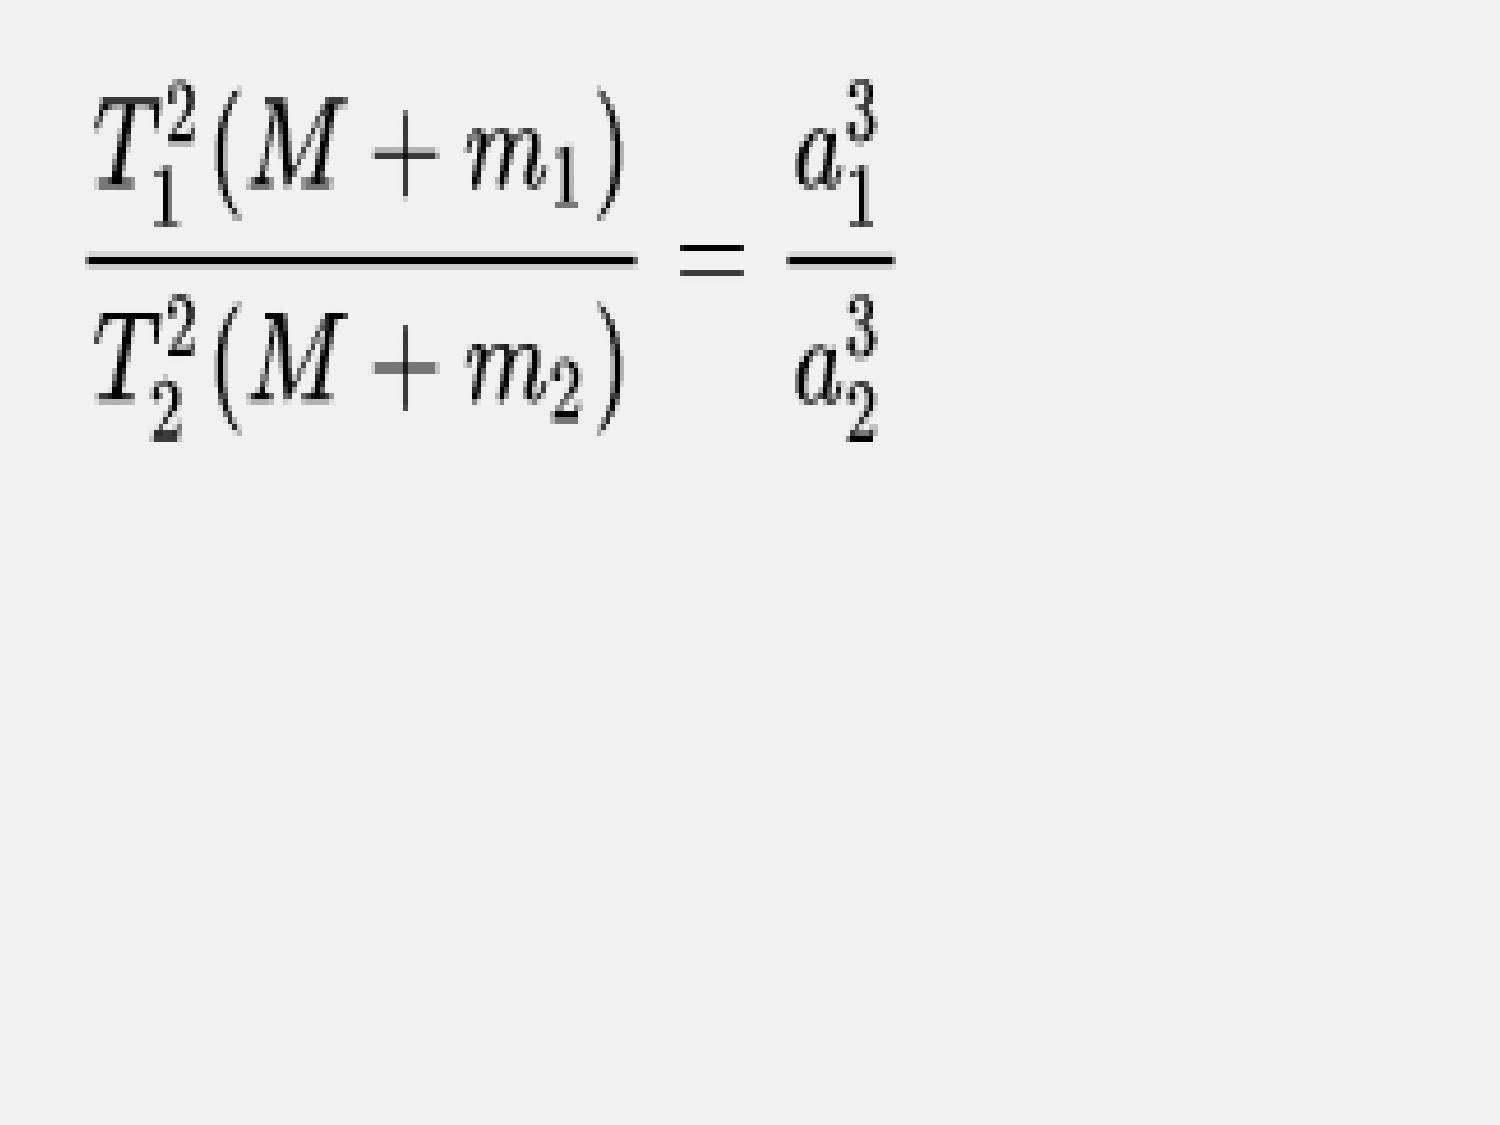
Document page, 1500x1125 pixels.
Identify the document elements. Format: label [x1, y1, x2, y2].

picture [76, 61, 906, 461]
